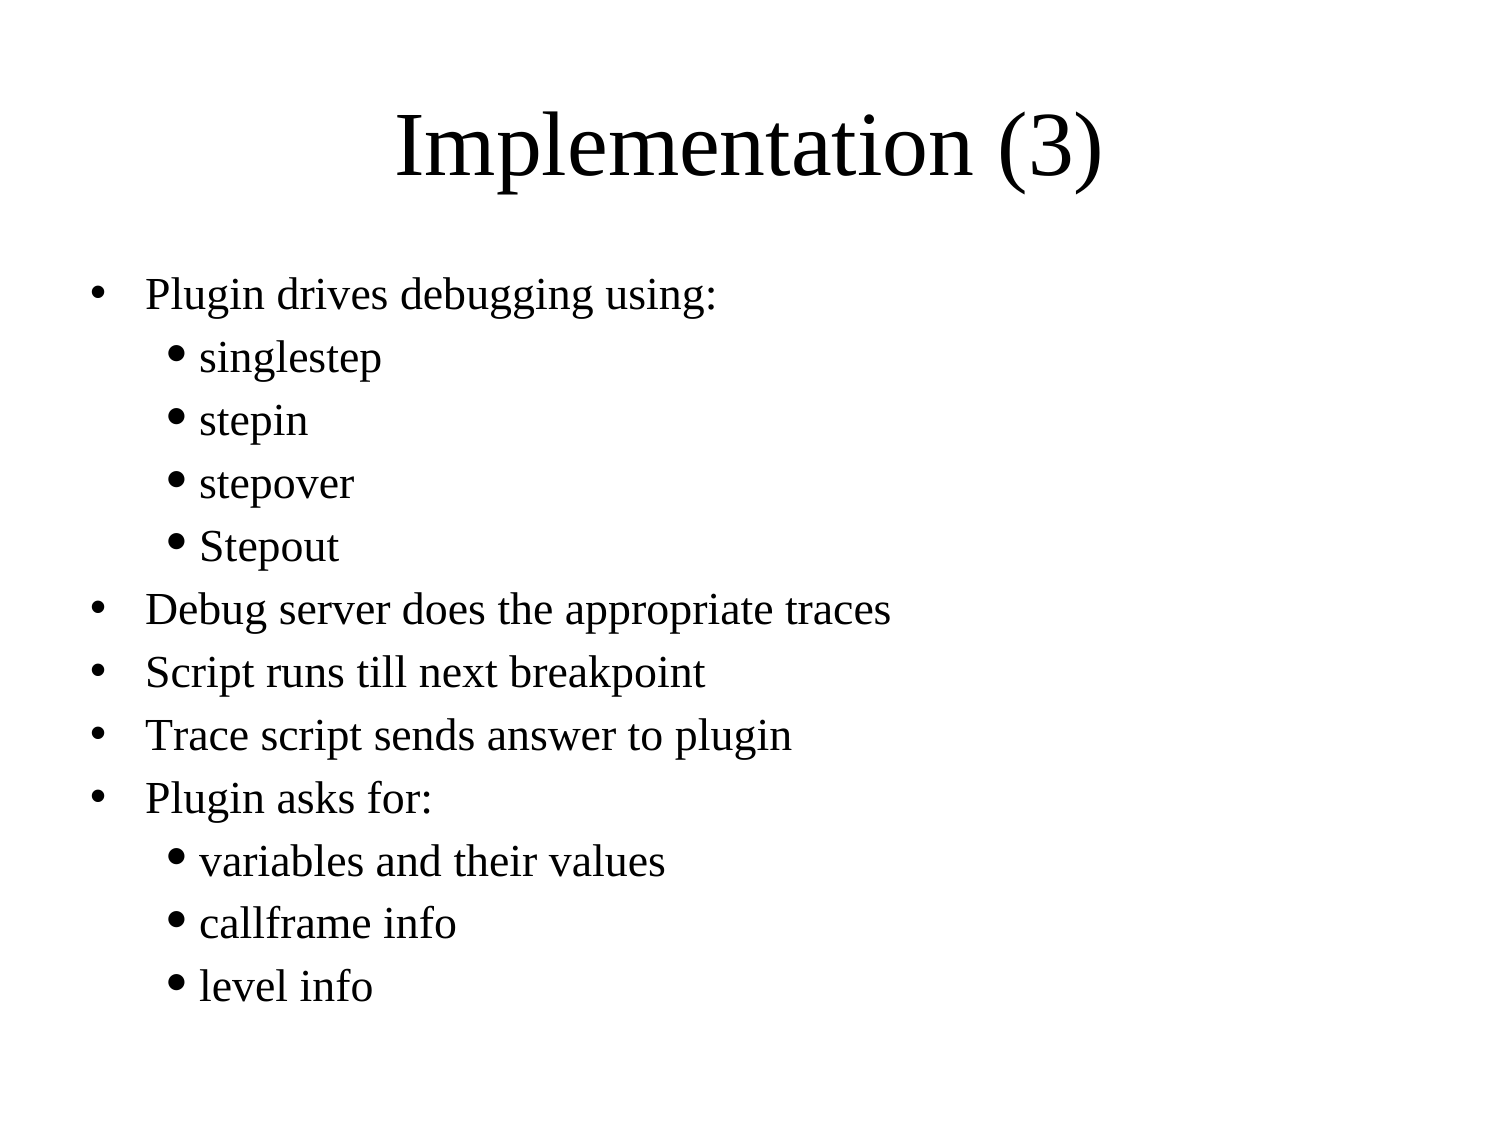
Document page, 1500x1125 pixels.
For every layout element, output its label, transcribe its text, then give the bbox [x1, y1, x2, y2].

text_box Implementation (3) [75, 45, 1426, 233]
text_box Plugin drives debugging using: singlestep stepin stepover Stepout Debug server does the appropriate traces Script runs till next breakpoint Trace script sends answer to plugin Plugin asks for: variables and their values callframe info level info [75, 262, 1426, 1101]
